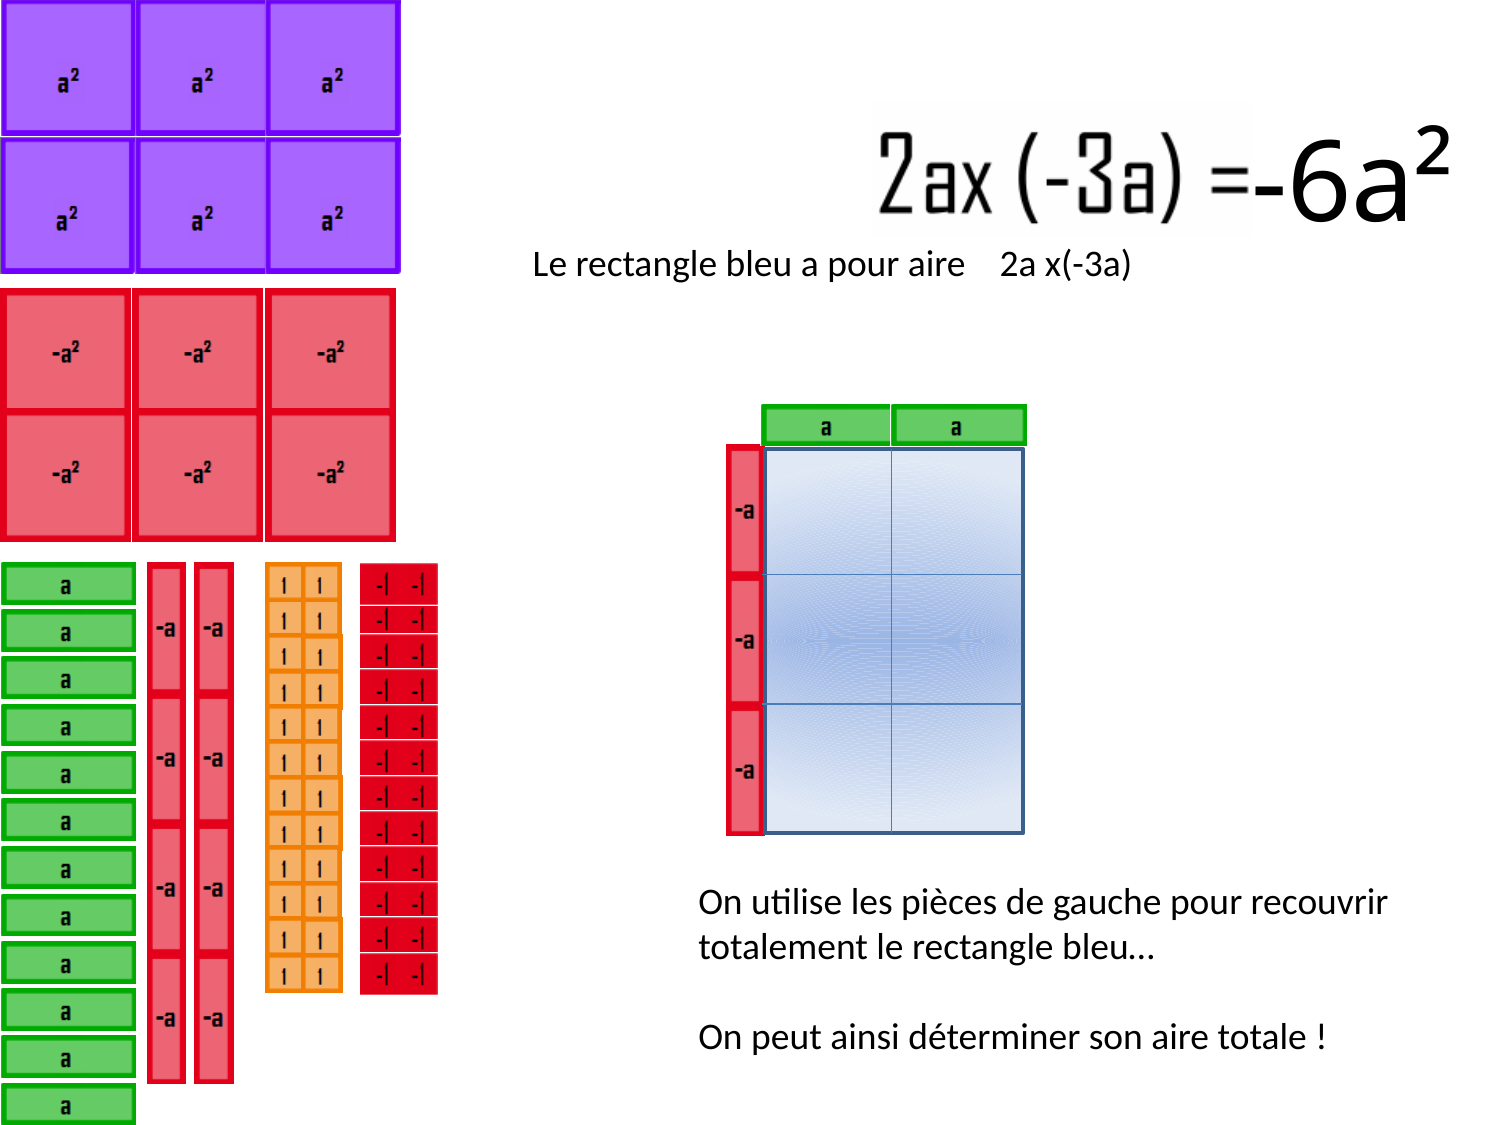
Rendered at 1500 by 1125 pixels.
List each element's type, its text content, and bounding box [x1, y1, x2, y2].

picture [0, 288, 131, 542]
picture [0, 798, 136, 841]
picture [0, 704, 136, 747]
picture [856, 101, 1236, 244]
picture [0, 656, 136, 699]
text_box [764, 705, 891, 833]
text_box On utilise les pièces de gauche pour recouvrir totalement le rectangle bleu… On peut ainsi déterminer son aire totale ! [683, 869, 1413, 1065]
picture [132, 288, 263, 542]
picture [265, 562, 343, 993]
picture [0, 1035, 136, 1078]
picture [0, 846, 136, 889]
picture [0, 941, 136, 984]
picture [726, 404, 1027, 836]
picture [0, 609, 136, 652]
text_box [764, 448, 1024, 833]
picture [265, 288, 396, 542]
text_box [764, 575, 891, 703]
picture [0, 137, 401, 274]
text_box -6a² [1236, 101, 1469, 252]
picture [194, 562, 234, 1084]
picture [0, 751, 136, 794]
picture [0, 1083, 136, 1125]
picture [0, 562, 136, 605]
picture [0, 894, 136, 936]
picture [0, 988, 136, 1031]
text_box Le rectangle bleu a pour aire 2a x(-3a) [517, 231, 1148, 292]
picture [360, 562, 438, 996]
picture [147, 562, 186, 1084]
picture [1, 0, 401, 136]
